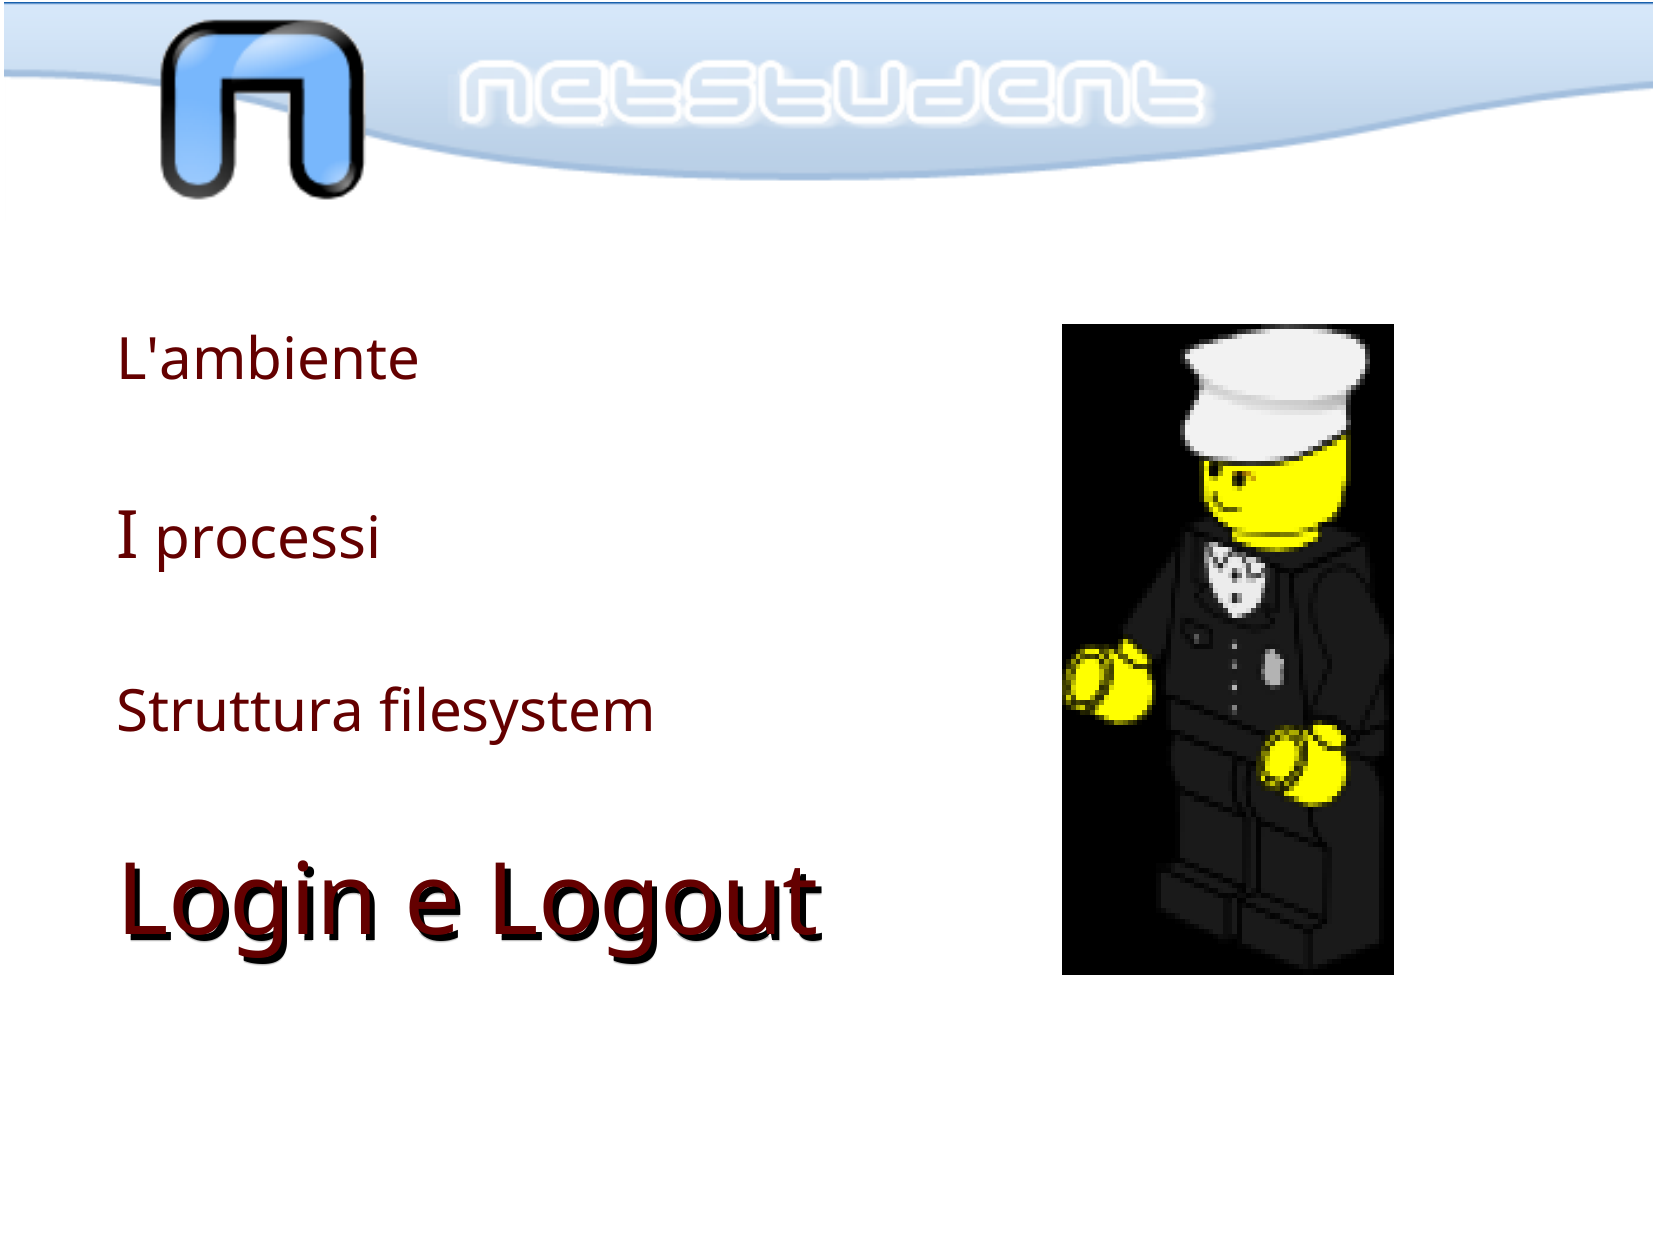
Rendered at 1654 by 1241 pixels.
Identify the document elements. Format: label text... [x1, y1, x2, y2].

title L'ambiente I processi Struttura filesystem Login e Logout [110, 357, 1211, 924]
picture [0, 0, 1654, 1241]
